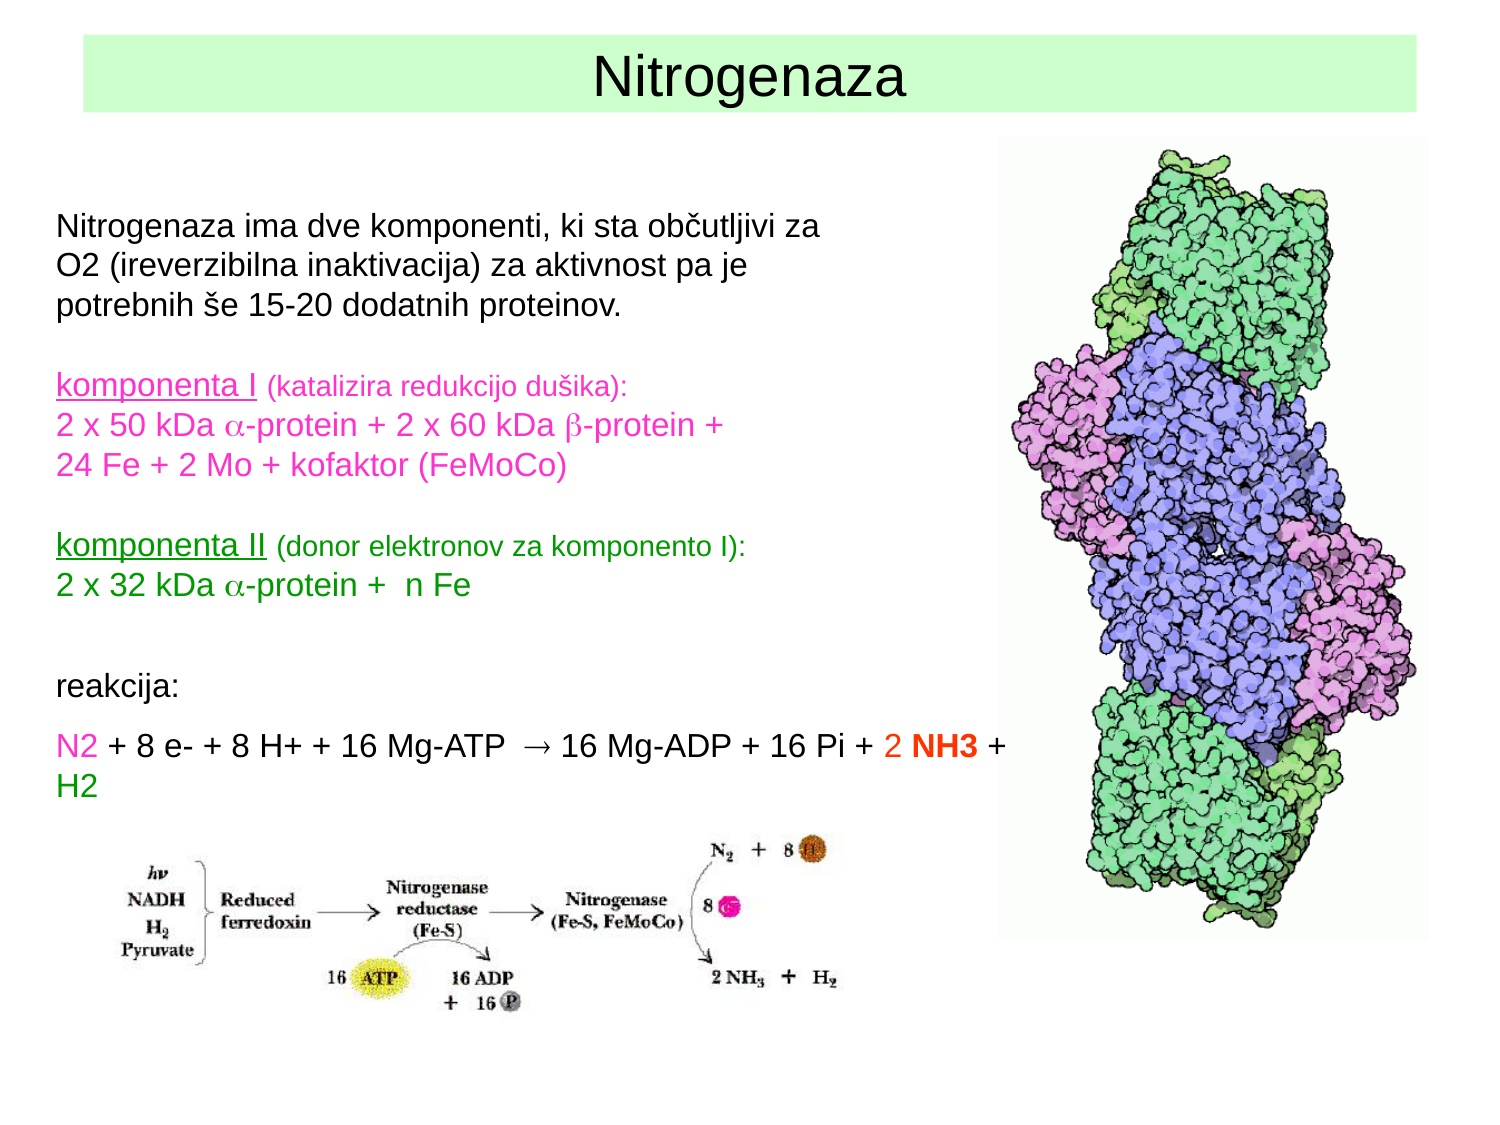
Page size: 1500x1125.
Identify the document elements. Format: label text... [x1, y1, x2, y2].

text_box Nitrogenaza ima dve komponenti, ki sta občutljivi za O2 (ireverzibilna inaktivacija) za aktivnost pa je potrebnih še 15-20 dodatnih proteinov. komponenta I (katalizira redukcijo dušika): 2 x 50 kDa a-protein + 2 x 60 kDa b-protein + 24 Fe + 2 Mo + kofaktor (FeMoCo) komponenta II (donor elektronov za komponento I): 2 x 32 kDa a-protein + n Fe [41, 196, 869, 611]
picture [998, 137, 1429, 941]
picture [100, 857, 857, 1059]
text_box reakcija: N2 + 8 e- + 8 H+ + 16 Mg-ATP  16 Mg-ADP + 16 Pi + 2 NH3 + H2 [41, 657, 1069, 857]
text_box Nitrogenaza [83, 34, 1417, 113]
